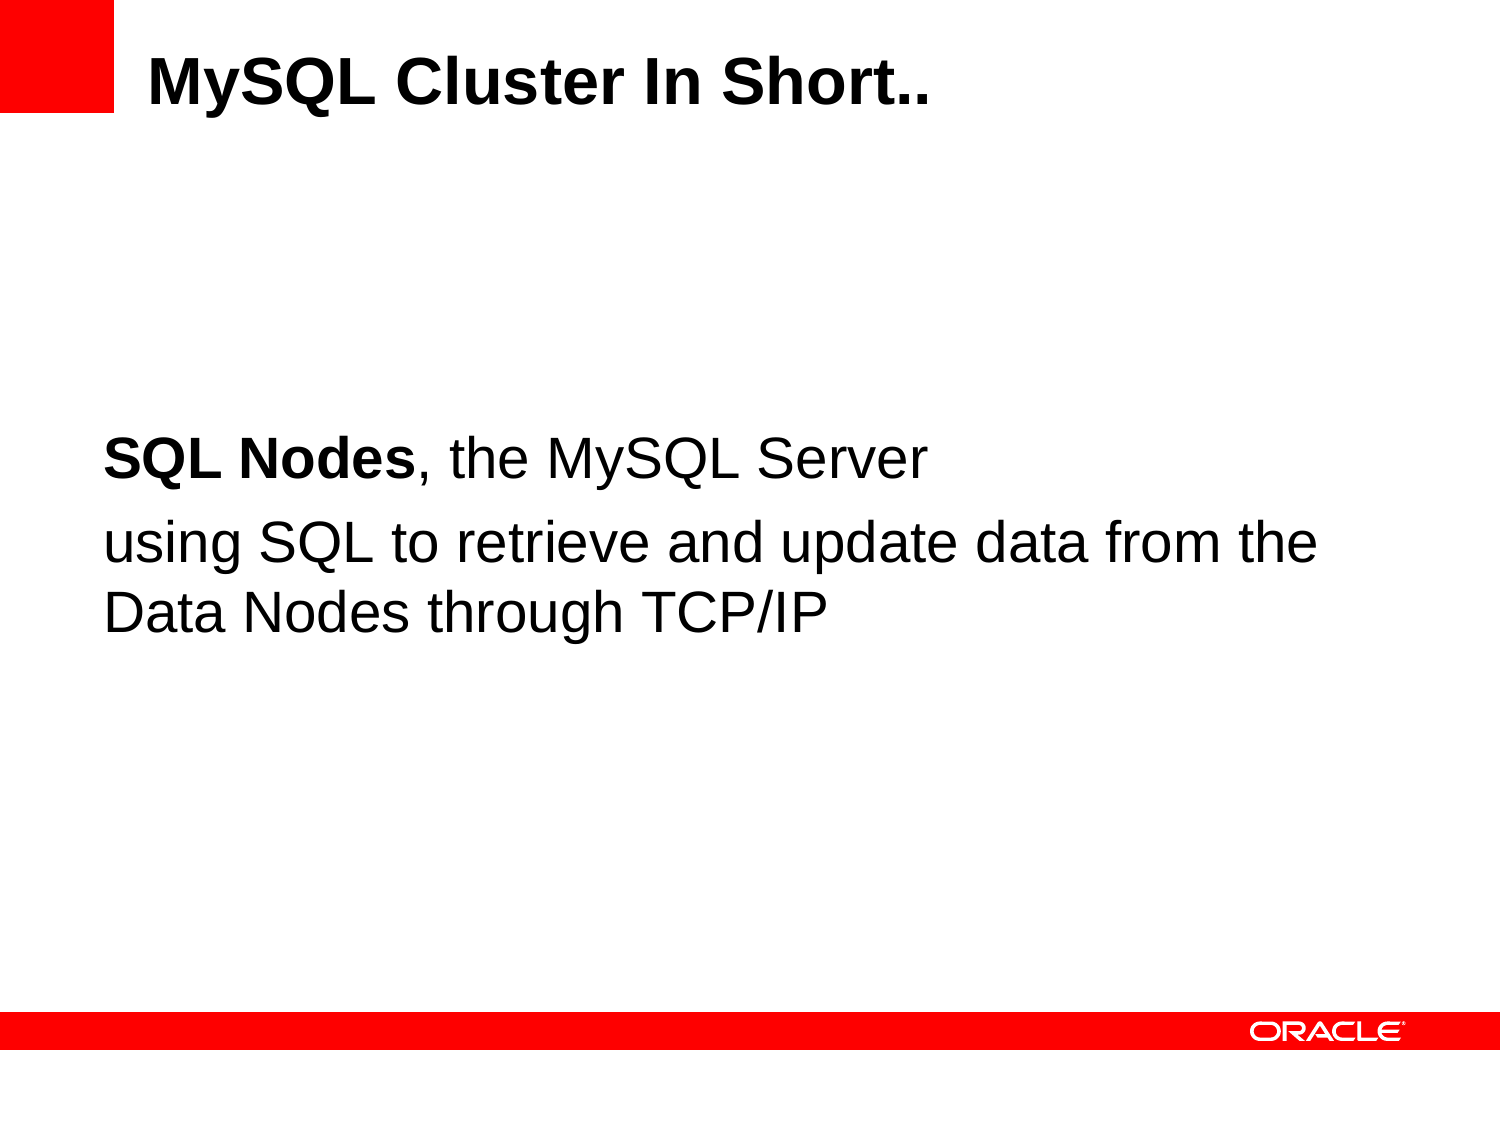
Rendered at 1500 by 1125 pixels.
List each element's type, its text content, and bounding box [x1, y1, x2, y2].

picture [0, 1012, 1500, 1050]
text_box SQL Nodes, the MySQL Server using SQL to retrieve and update data from the Data Nodes through TCP/IP [88, 412, 1388, 652]
picture [0, 0, 114, 113]
title MySQL Cluster In Short.. [147, 8, 1392, 119]
